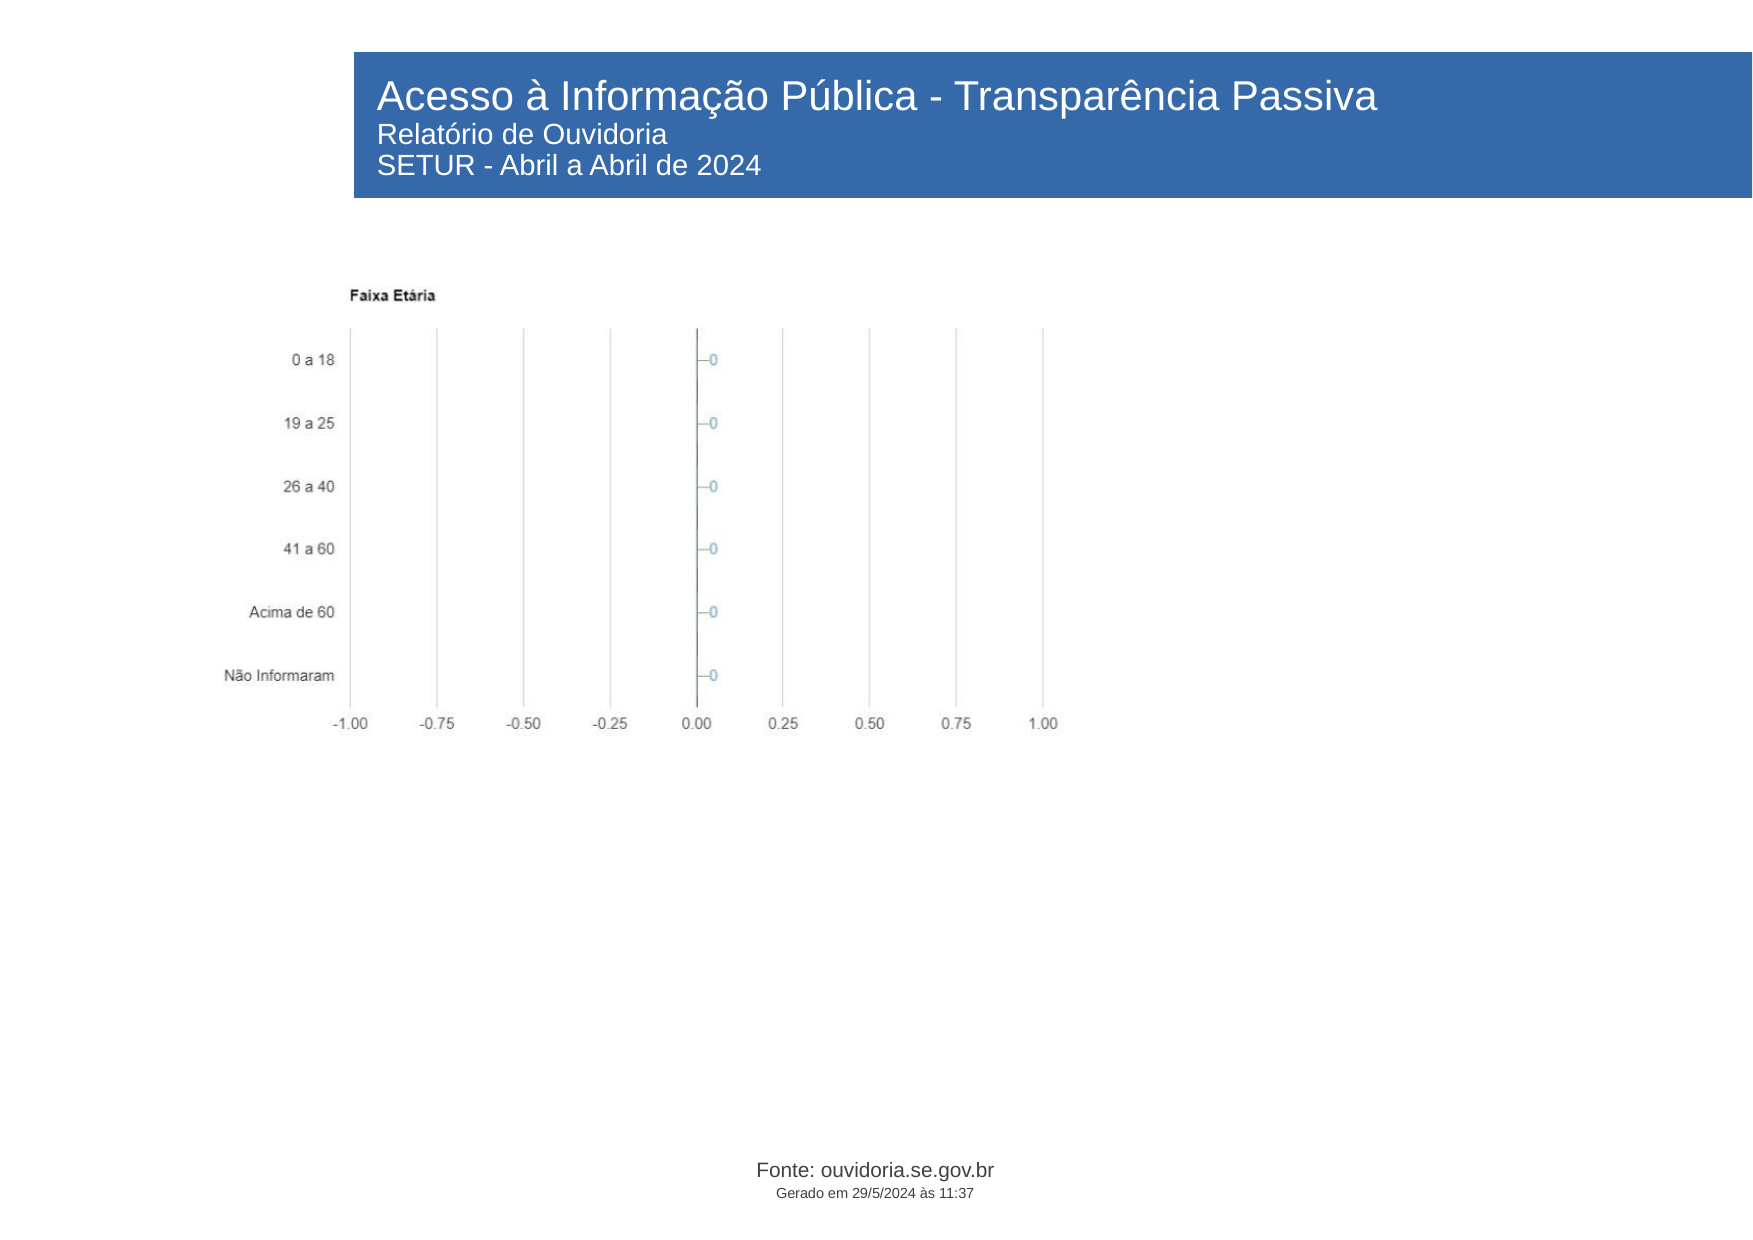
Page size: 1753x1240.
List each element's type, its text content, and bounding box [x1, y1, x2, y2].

text_box Acesso à Informação Pública - Transparência Passiva Relatório de Ouvidoria SETUR - Abril a Abril de 2024 [376, 72, 1403, 186]
text_box Fonte: ouvidoria.se.gov.br Gerado em 29/5/2024 às 11:37 [756, 1158, 1023, 1208]
text_box [155, 211, 1599, 1028]
text_box [354, 52, 1752, 198]
